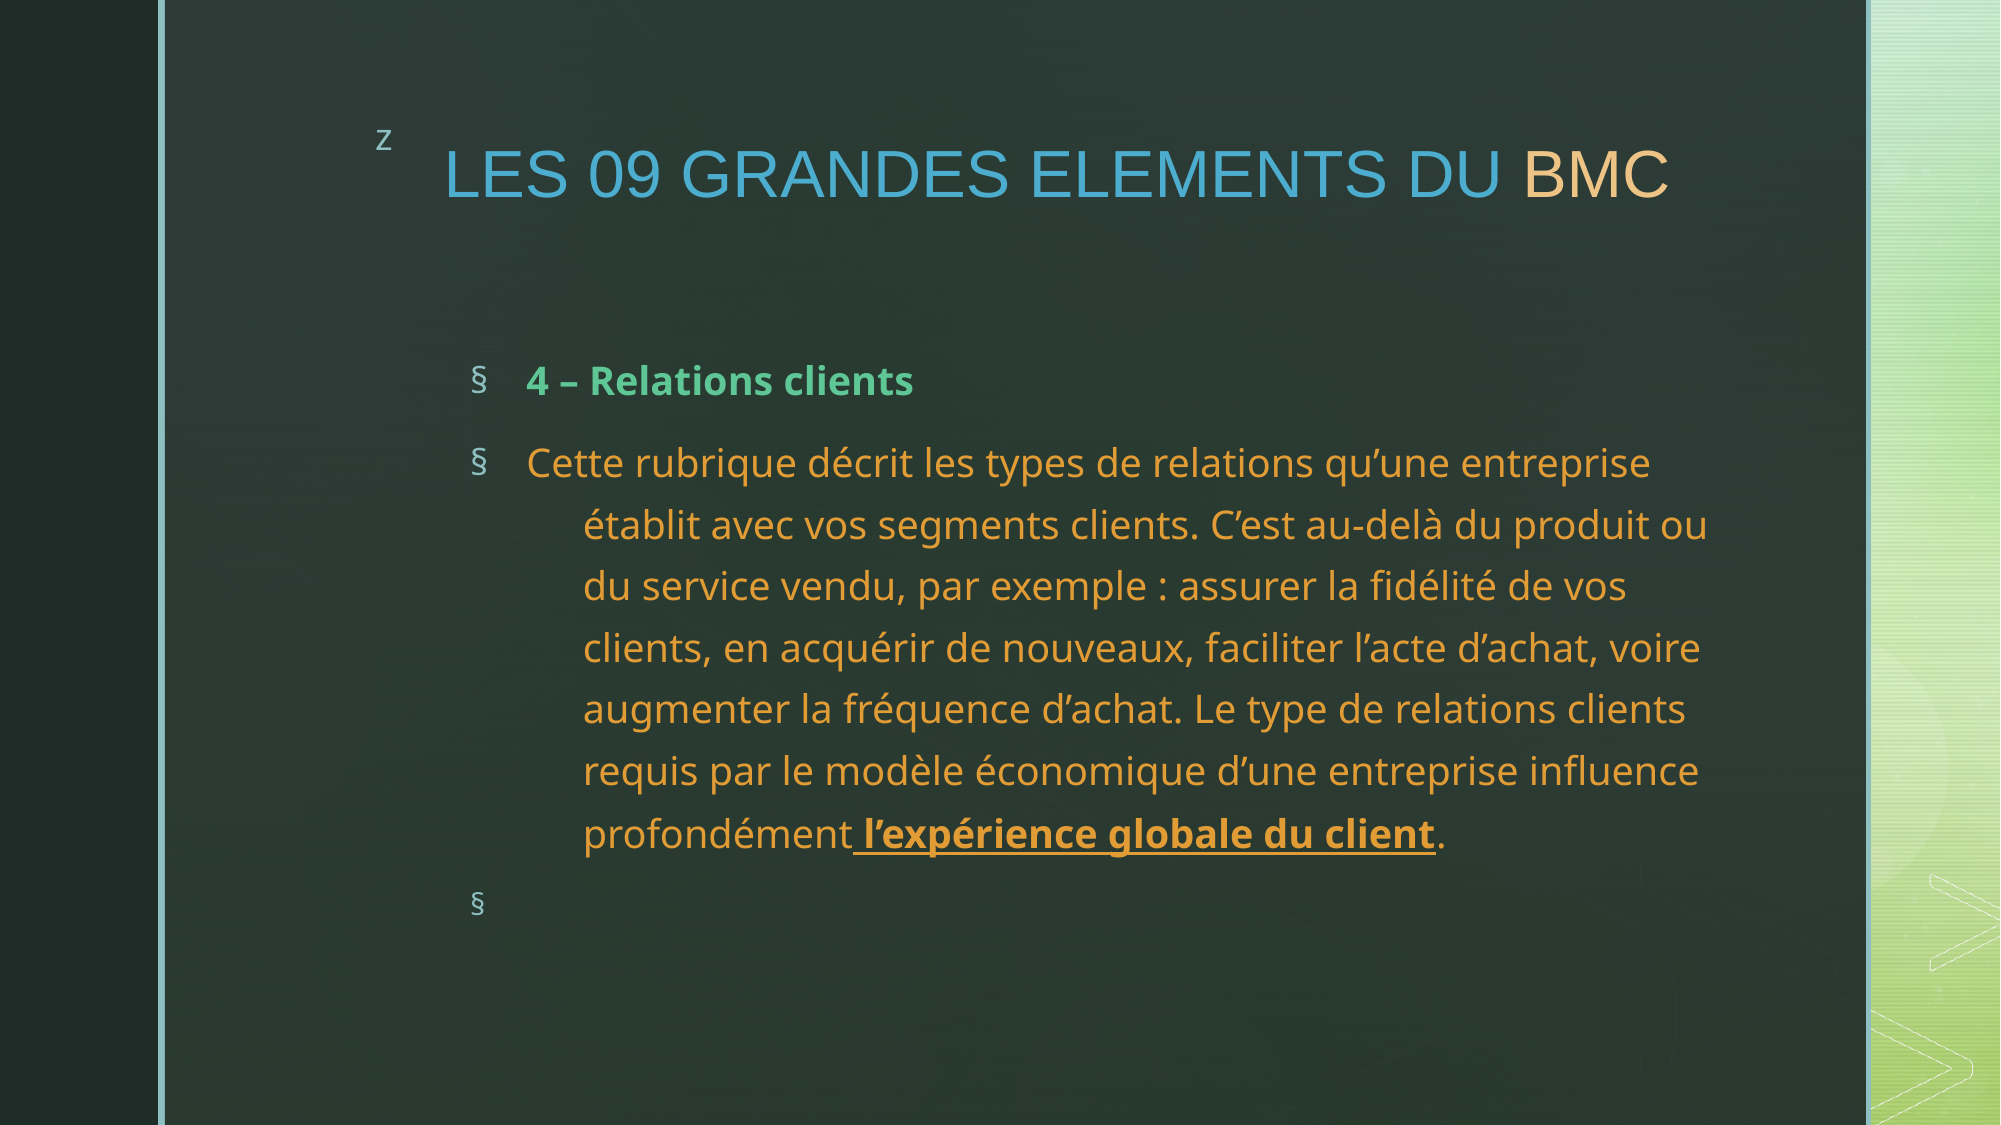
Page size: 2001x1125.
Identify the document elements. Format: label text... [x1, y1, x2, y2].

title LES 09 GRANDES ELEMENTS DU BMC [428, 132, 1734, 310]
list 4 – Relations clients Cette rubrique décrit les types de relations qu’une entreprise établit avec vos segments clients. C’est au-delà du produit ou du service vendu, par exemple : assurer la fidélité de vos clients, en acquérir de nouveaux, faciliter l’acte d’achat, voire augmenter la fréquence d’achat. Le type de relations clients requis par le modèle économique d’une entreprise influence profondément l’expérience globale du client. [454, 336, 1734, 993]
